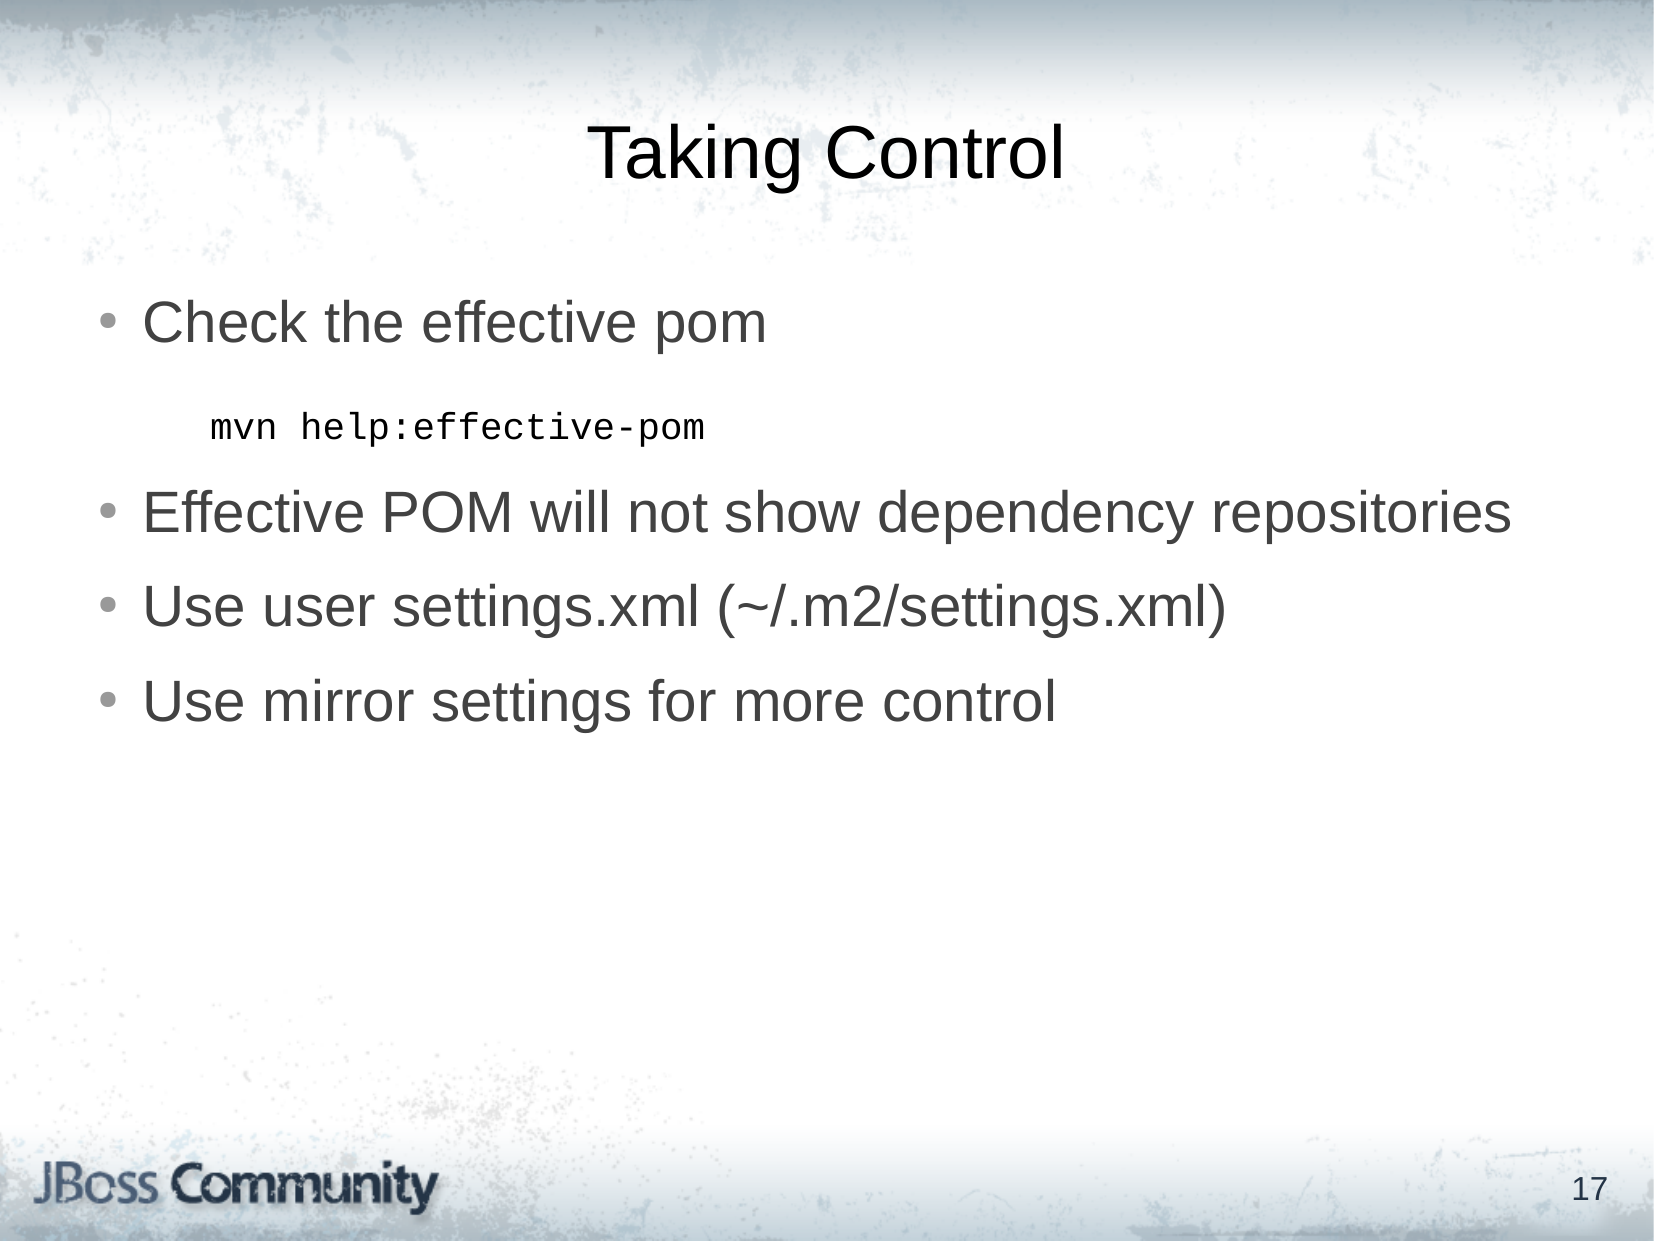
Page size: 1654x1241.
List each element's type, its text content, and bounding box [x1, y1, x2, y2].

list Check the effective pom Effective POM will not show dependency repositories Use user settings.xml (~/.m2/settings.xml) Use mirror settings for more control [82, 290, 1571, 1109]
title Taking Control [82, 49, 1571, 257]
text_box mvn help:effective-pom [187, 375, 826, 488]
picture [0, 0, 1654, 1241]
